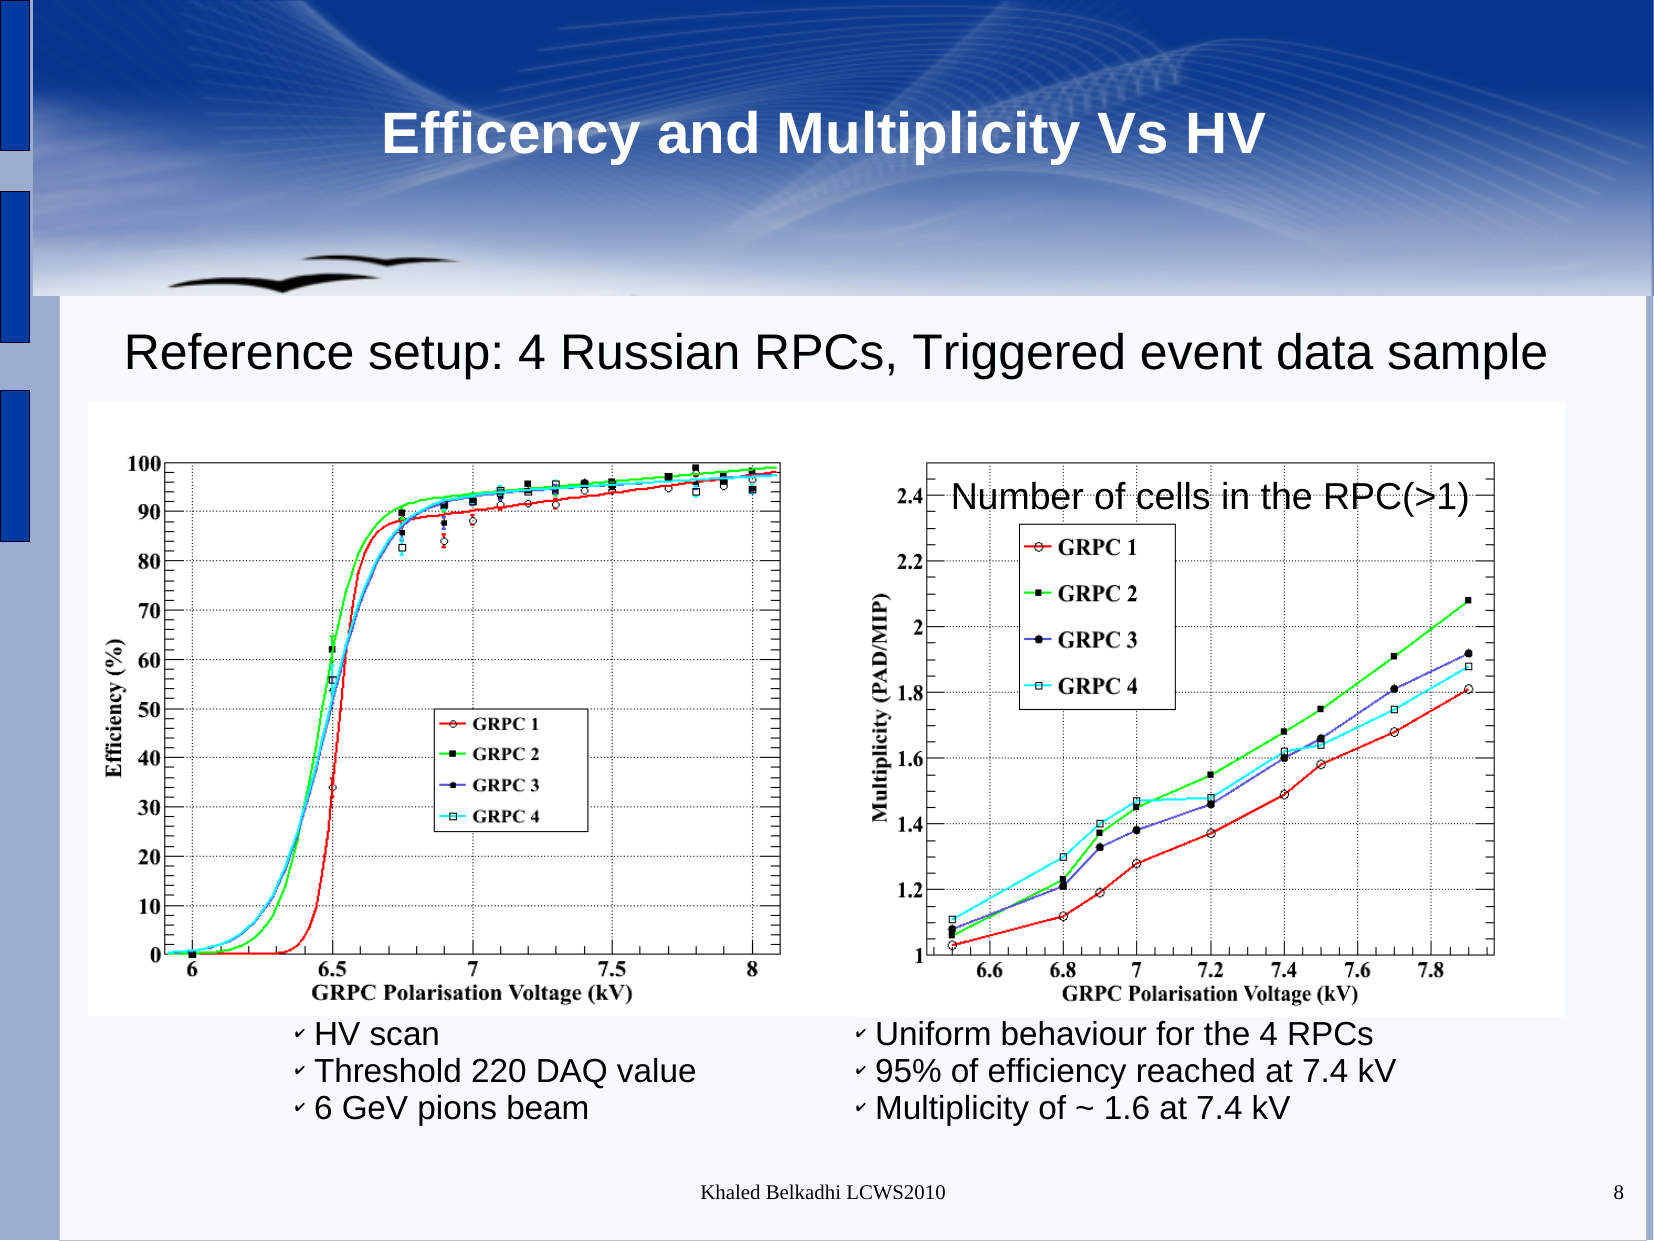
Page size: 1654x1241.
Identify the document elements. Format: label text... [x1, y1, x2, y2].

text_box Reference setup: 4 Russian RPCs, Triggered event data sample [124, 324, 1564, 381]
text_box Number of cells in the RPC(>1) [950, 475, 1471, 518]
text_box Uniform behaviour for the 4 RPCs 95% of efficiency reached at 7.4 kV Multiplicity of ~ 1.6 at 7.4 kV [856, 1015, 1506, 1239]
text_box HV scan Threshold 220 DAQ value 6 GeV pions beam [295, 1015, 856, 1238]
title Efficency and Multiplicity Vs HV [118, 29, 1531, 237]
picture [33, 0, 1654, 296]
picture [88, 401, 1565, 1017]
